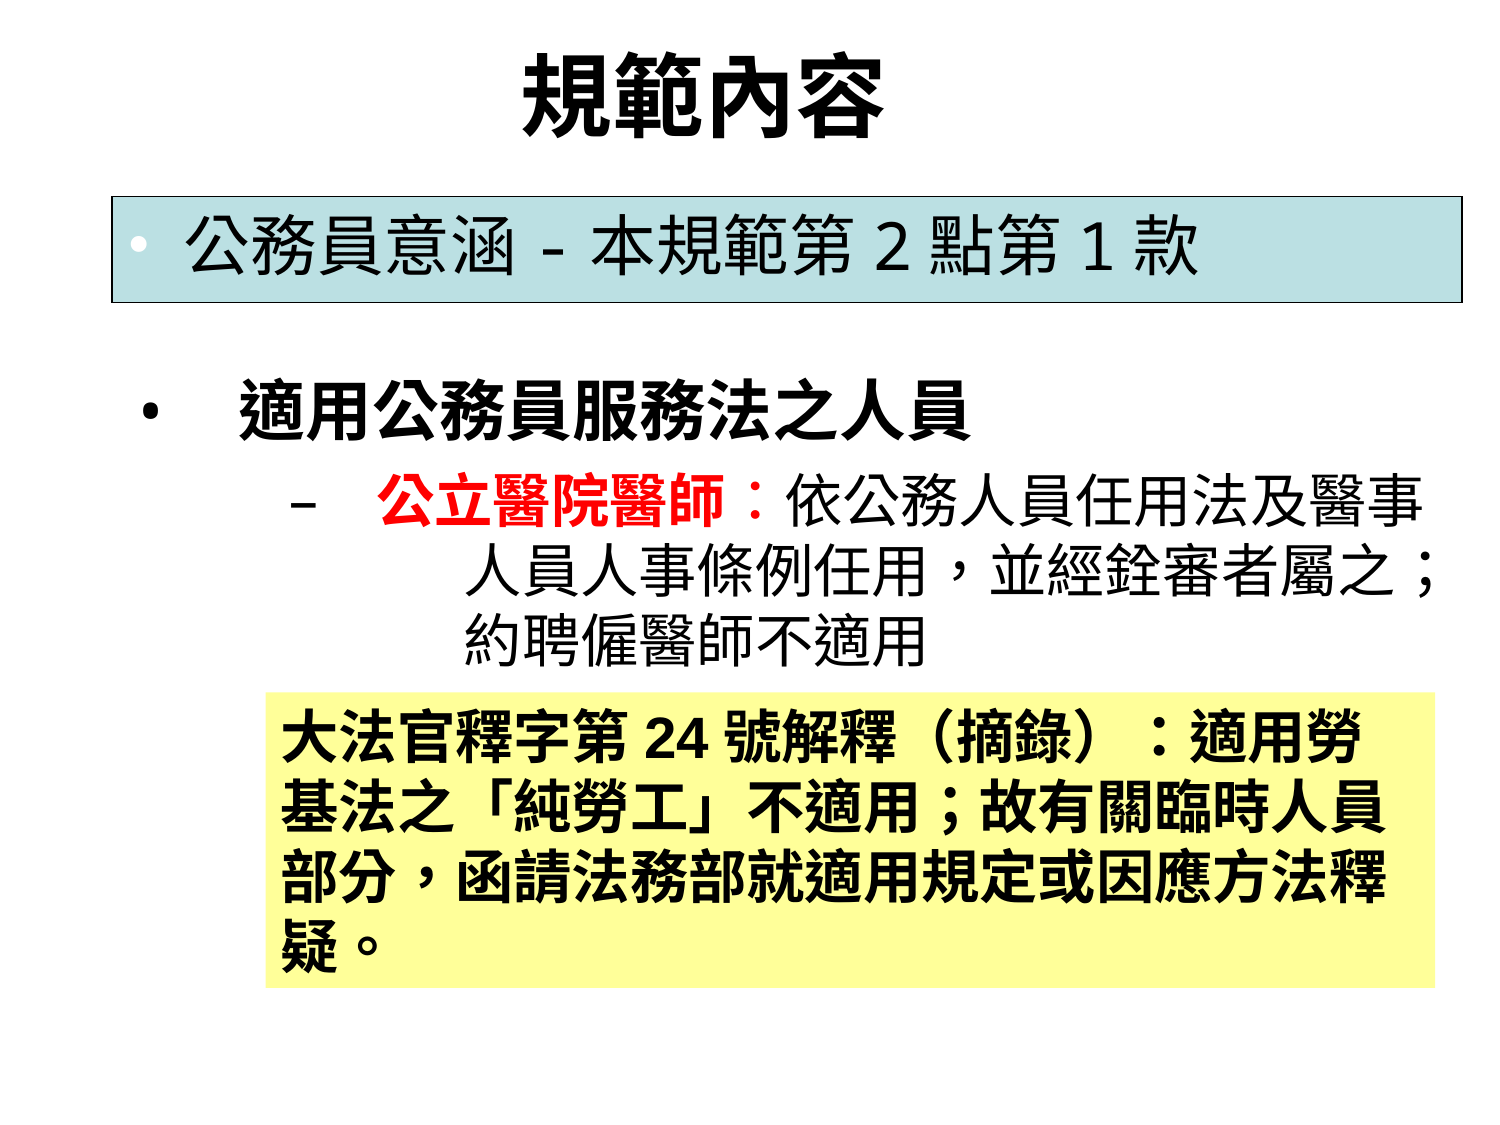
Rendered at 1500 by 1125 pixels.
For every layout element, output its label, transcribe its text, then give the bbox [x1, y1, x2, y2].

text_box 大法官釋字第24號解釋（摘錄）：適用勞基法之「純勞工」不適用；故有關臨時人員部分，函請法務部就適用規定或因應方法釋疑。 [265, 692, 1436, 988]
text_box 適用公務員服務法之人員 公立醫院醫師：依公務人員任用法及醫事人員人事條例任用，並經銓審者屬之；約聘僱醫師不適用 [124, 362, 1474, 952]
title 規範內容 [29, 0, 1380, 188]
list 公務員意涵-本規範第2點第1款 [112, 196, 1463, 303]
